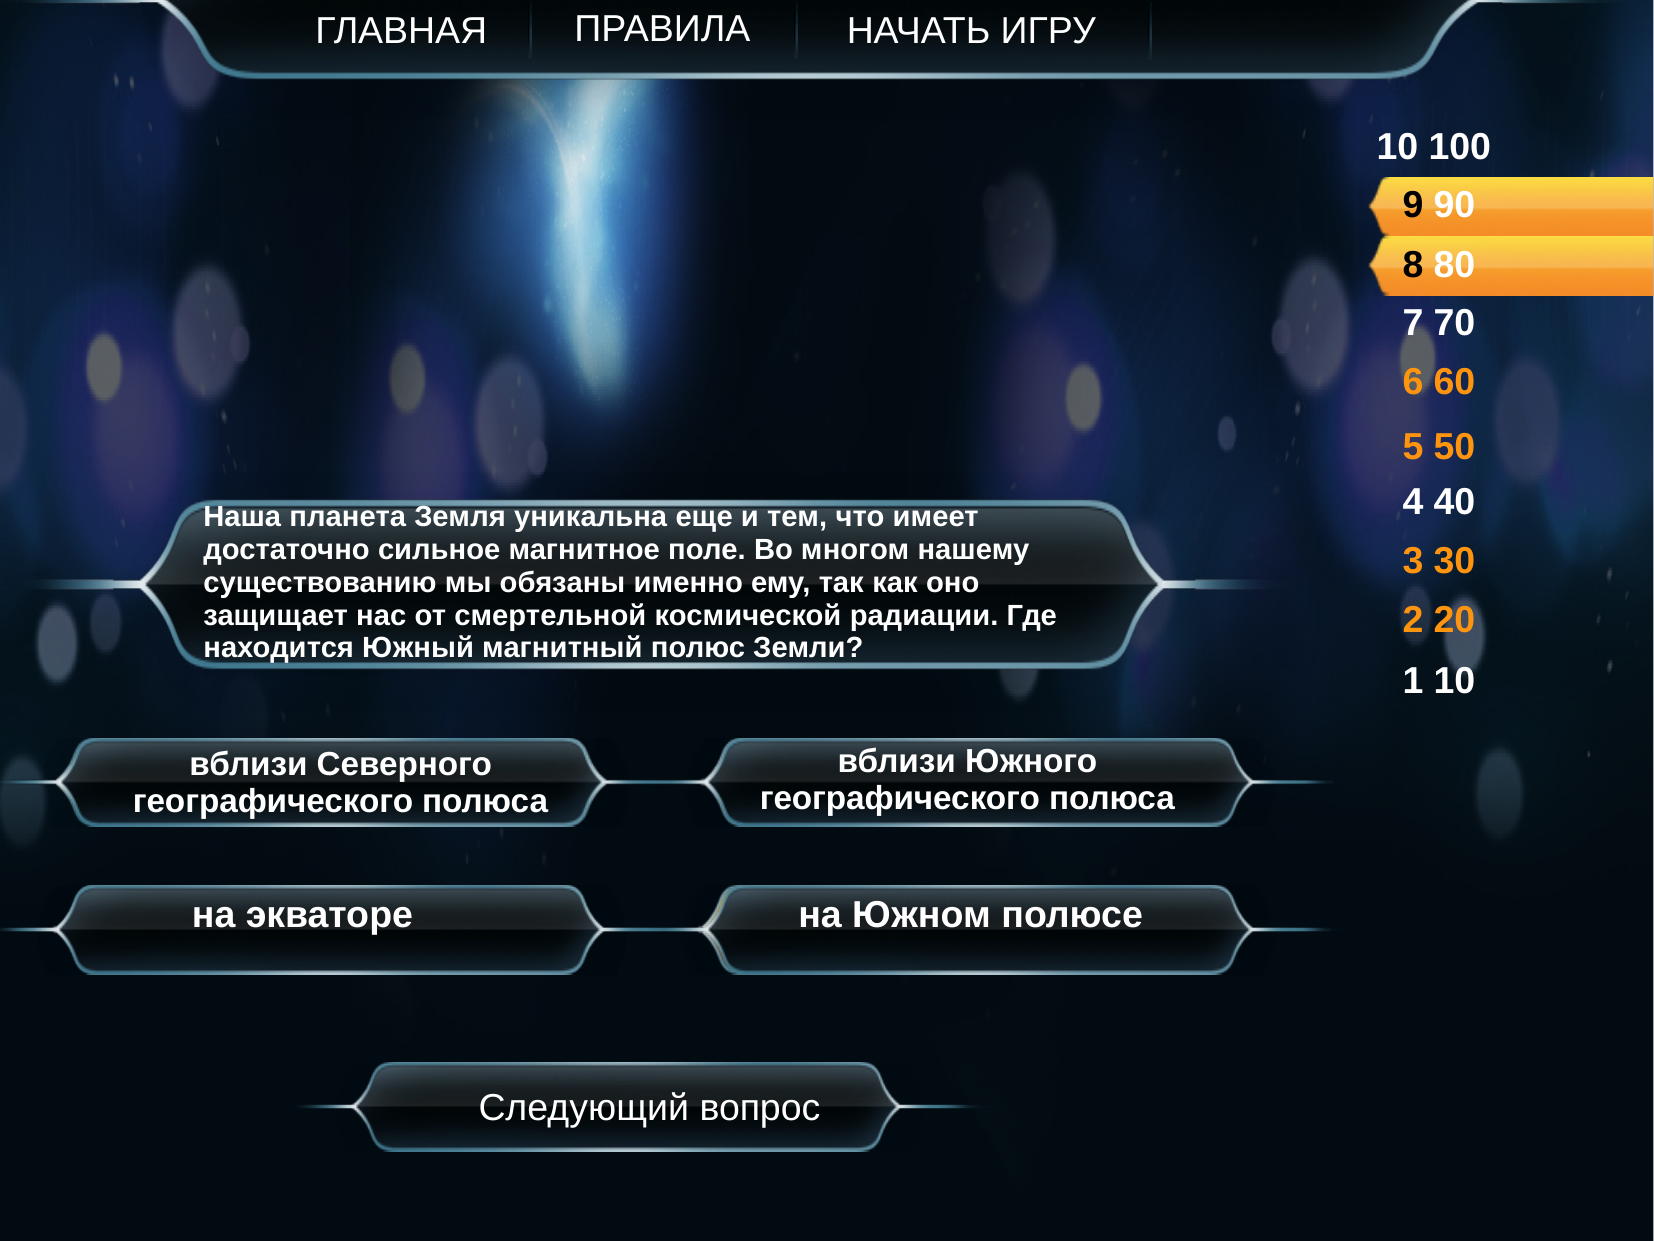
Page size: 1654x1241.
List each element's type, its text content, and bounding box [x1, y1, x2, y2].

text_box 8 80 [1387, 236, 1491, 295]
text_box 1 10 [1387, 651, 1565, 710]
text_box вблизи Северного географического полюса [118, 738, 621, 830]
text_box ПРАВИЛА [559, 0, 766, 57]
text_box [236, 0, 532, 89]
text_box на экваторе [177, 885, 443, 944]
text_box 2 20 [1387, 591, 1491, 650]
text_box 4 40 [1387, 477, 1491, 532]
text_box 7 70 [1387, 296, 1491, 353]
picture [0, 0, 1654, 1241]
text_box Наша планета Земля уникальна еще и тем, что имеет достаточно сильное магнитное поле. Во многом нашему существованию мы обязаны именно ему, так как оно защищает нас от смертельной космической радиации. Где находится Южный магнитный полюс Земли? [188, 492, 1134, 676]
text_box на Южном полюсе [783, 885, 1197, 944]
text_box 3 30 [1387, 532, 1491, 591]
text_box 10 100 [1361, 118, 1506, 177]
text_box ГЛАВНАЯ [300, 2, 502, 60]
text_box 9 90 [1387, 175, 1491, 235]
text_box 5 50 [1387, 418, 1491, 477]
text_box 6 60 [1387, 353, 1491, 412]
text_box вблизи Южного географического полюса [744, 735, 1247, 827]
text_box НАЧАТЬ ИГРУ [832, 2, 1112, 60]
